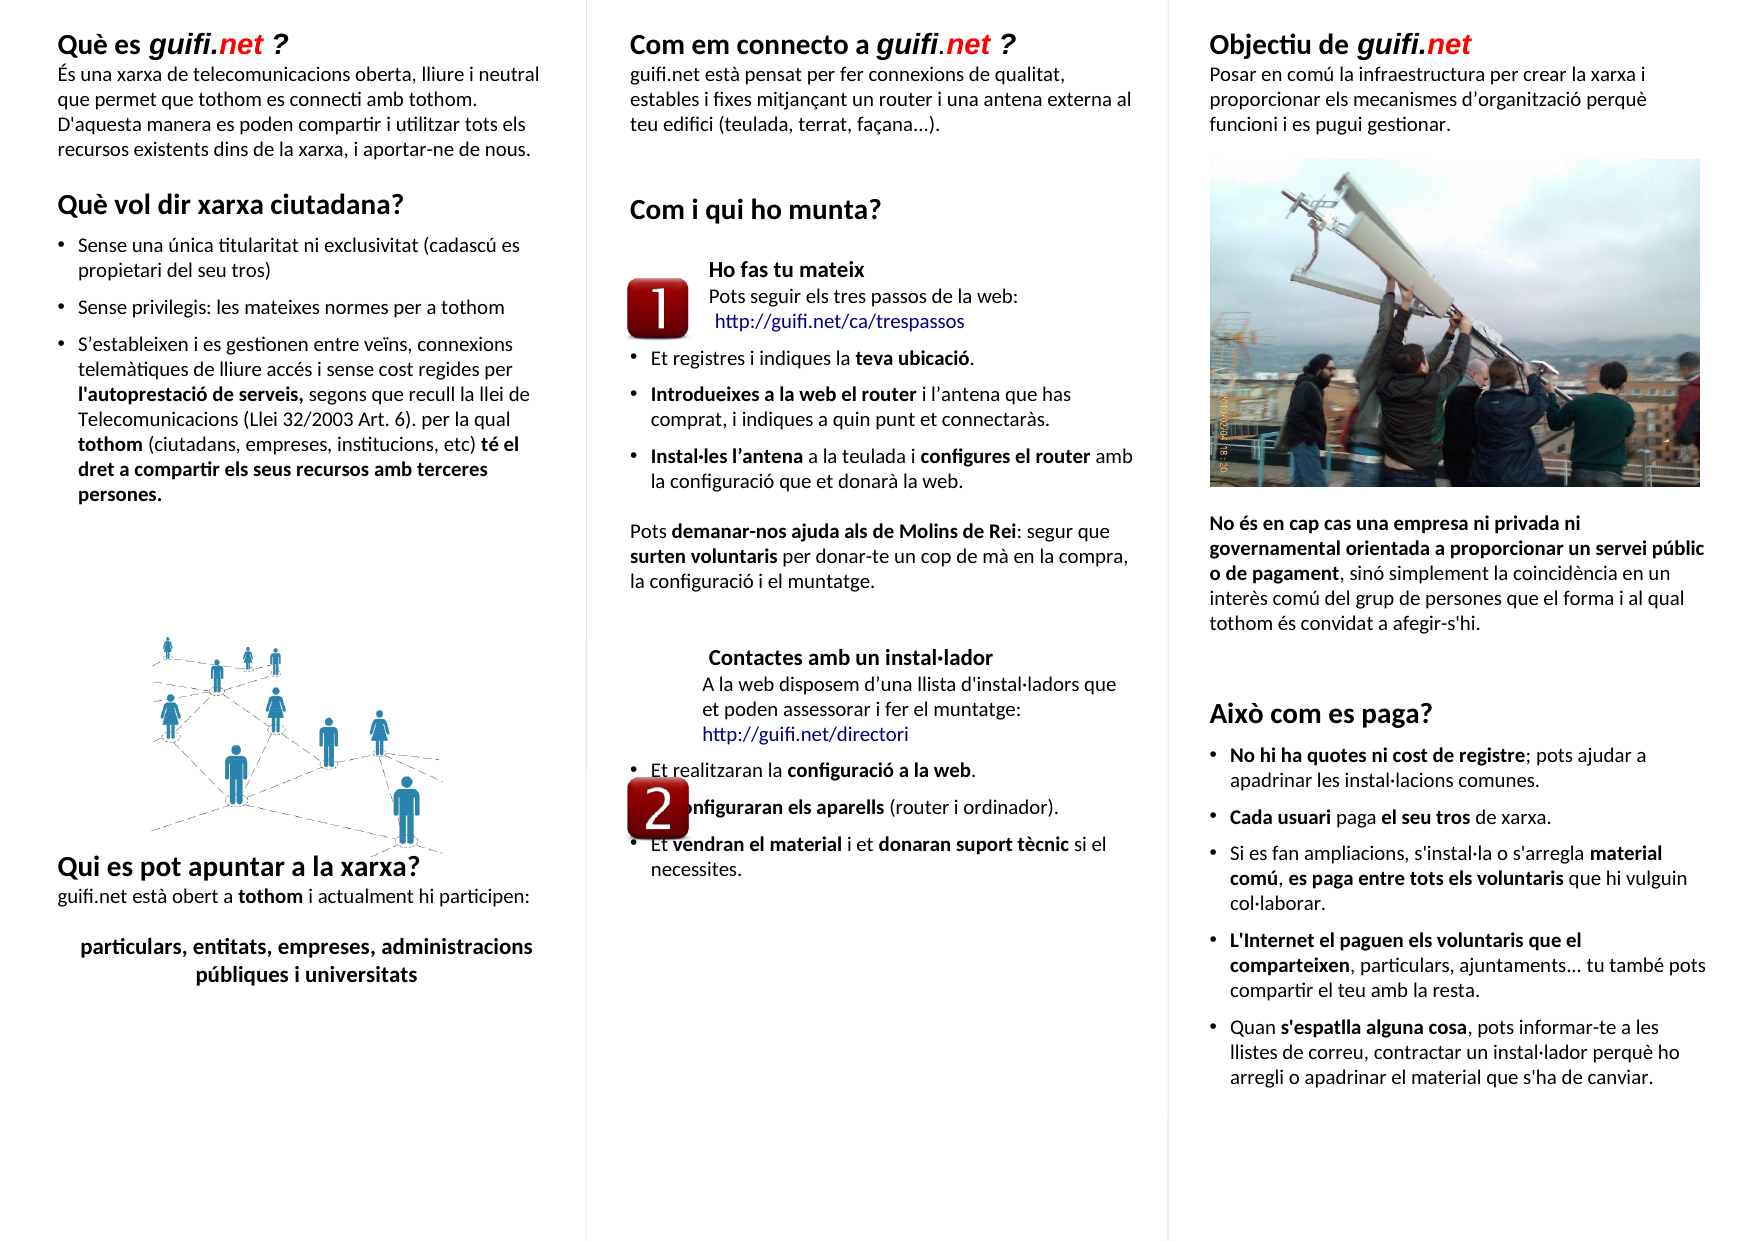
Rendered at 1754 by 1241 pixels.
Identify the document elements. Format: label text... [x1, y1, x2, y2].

text_box Com em connecto a guifi.net ? guifi.net està pensat per fer connexions de qualitat, estables i fixes mitjançant un router i una antena externa al teu edifici (teulada, terrat, façana...). Com i qui ho munta? Ho fas tu mateix Pots seguir els tres passos de la web: http://guifi.net/ca/trespassos Et registres i indiques la teva ubicació. Introdueixes a la web el router i l’antena que has comprat, i indiques a quin punt et connectaràs. Instal·les l’antena a la teulada i configures el router amb la configuració que et donarà la web. Pots demanar-nos ajuda als de Molins de Rei: segur que surten voluntaris per donar-te un cop de mà en la compra, la configuració i el muntatge. Contactes amb un instal·lador A la web disposem d’una llista d'instal·ladors que et poden assessorar i fer el muntatge: http://guifi.net/directori Et realitzaran la configuració a la web. Et configuraran els aparells (router i ordinador). Et vendran el material i et donaran suport tècnic si el necessites. [613, 17, 1152, 947]
picture [151, 637, 443, 857]
picture [613, 764, 703, 855]
text_box Què es guifi.net ? És una xarxa de telecomunicacions oberta, lliure i neutral que permet que tothom es connecti amb tothom. D'aquesta manera es poden compartir i utilitzar tots els recursos existents dins de la xarxa, i aportar-ne de nous. Què vol dir xarxa ciutadana? Sense una única titularitat ni exclusivitat (cadascú es propietari del seu tros) Sense privilegis: les mateixes normes per a tothom S’estableixen i es gestionen entre veïns, connexions telemàtiques de lliure accés i sense cost regides per l'autoprestació de serveis, segons que recull la llei de Telecomunicacions (Llei 32/2003 Art. 6). per la qual tothom (ciutadans, empreses, institucions, etc) té el dret a compartir els seus recursos amb terceres persones. Qui es pot apuntar a la xarxa? guifi.net està obert a tothom i actualment hi participen: particulars, entitats, empreses, administracions públiques i universitats [41, 17, 573, 1066]
text_box Objectiu de guifi.net Posar en comú la infraestructura per crear la xarxa i proporcionar els mecanismes d’organització perquè funcioni i es pugui gestionar. No és en cap cas una empresa ni privada ni governamental orientada a proporcionar un servei públic o de pagament, sinó simplement la coincidència en un interès comú del grup de persones que el forma i al qual tothom és convidat a afegir-s'hi. Això com es paga? No hi ha quotes ni cost de registre; pots ajudar a apadrinar les instal·lacions comunes. Cada usuari paga el seu tros de xarxa. Si es fan ampliacions, s'instal·la o s'arregla material comú, es paga entre tots els voluntaris que hi vulguin col·laborar. L'Internet el paguen els voluntaris que el comparteixen, particulars, ajuntaments... tu també pots compartir el teu amb la resta. Quan s'espatlla alguna cosa, pots informar-te a les llistes de correu, contractar un instal·lador perquè ho arregli o apadrinar el material que s'ha de canviar. [1193, 17, 1725, 1097]
picture [613, 265, 702, 354]
picture [1210, 159, 1700, 487]
